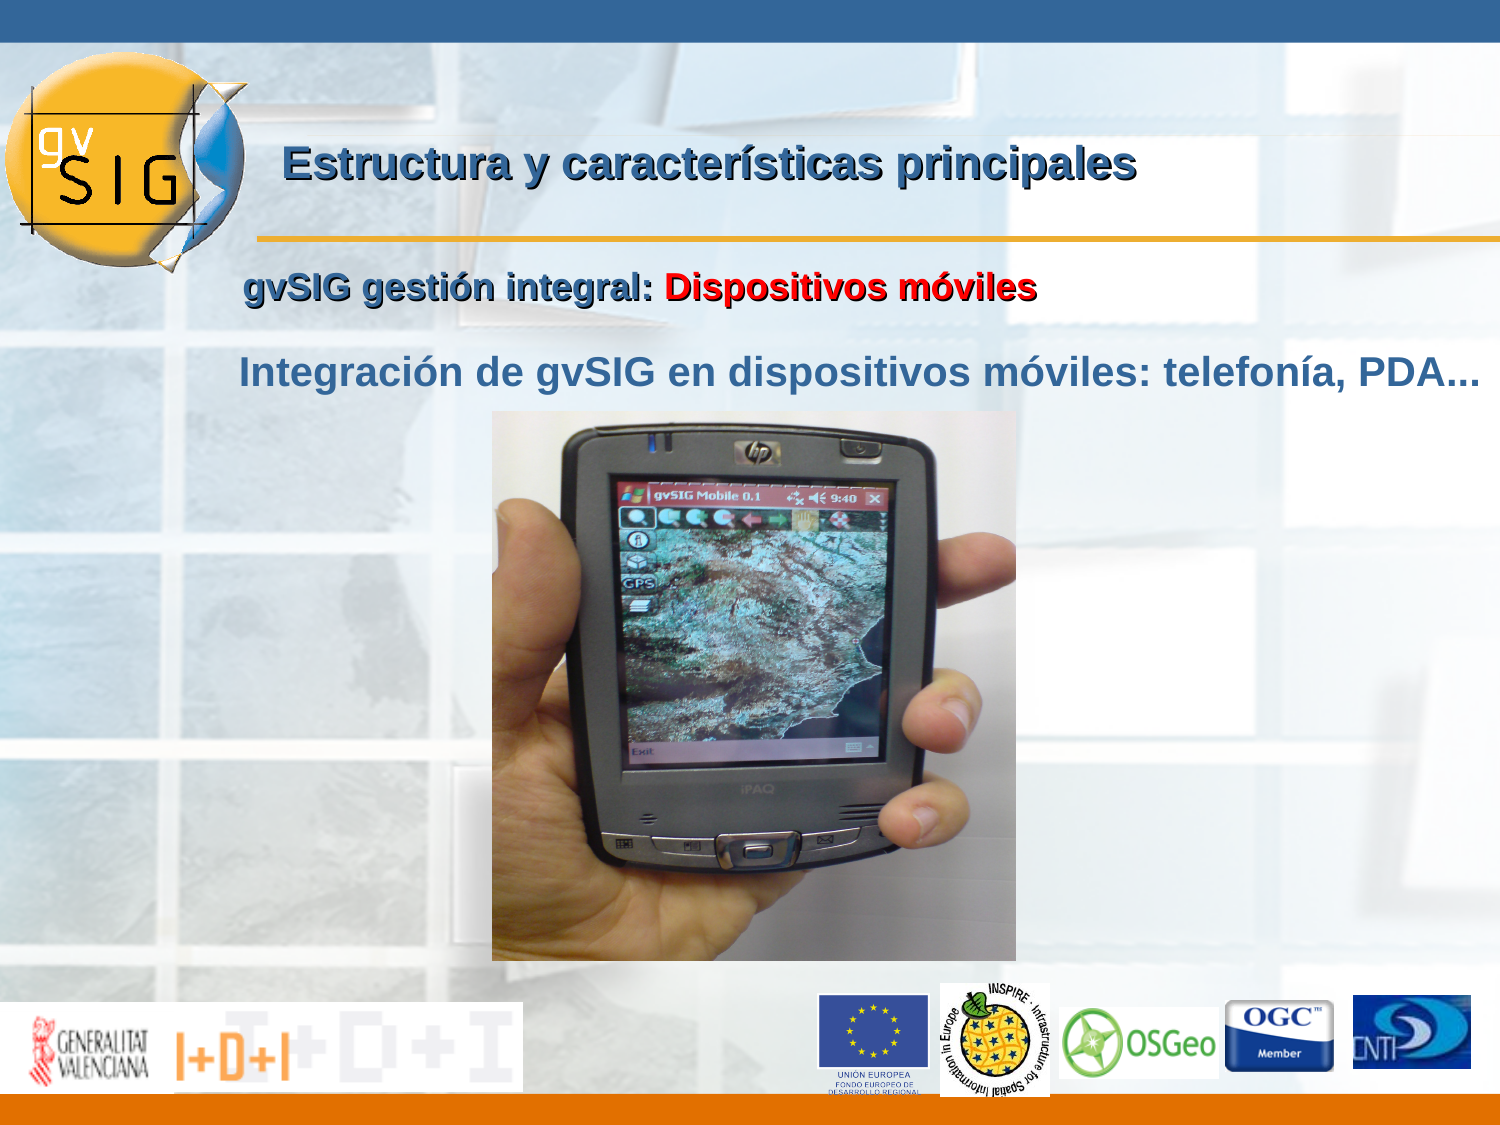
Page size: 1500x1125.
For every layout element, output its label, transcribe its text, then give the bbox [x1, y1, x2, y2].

text_box Estructura y características principales [267, 131, 1500, 206]
picture [817, 993, 930, 1095]
picture [0, 49, 250, 276]
picture [940, 983, 1050, 1097]
picture [1225, 1000, 1334, 1072]
picture [492, 411, 1016, 962]
text_box gvSIG gestión integral: Dispositivos móviles [227, 260, 1500, 324]
picture [0, 1002, 523, 1094]
text_box Integración de gvSIG en dispositivos móviles: telefonía, PDA... [224, 343, 1500, 417]
picture [1059, 1007, 1219, 1079]
picture [1353, 995, 1471, 1069]
